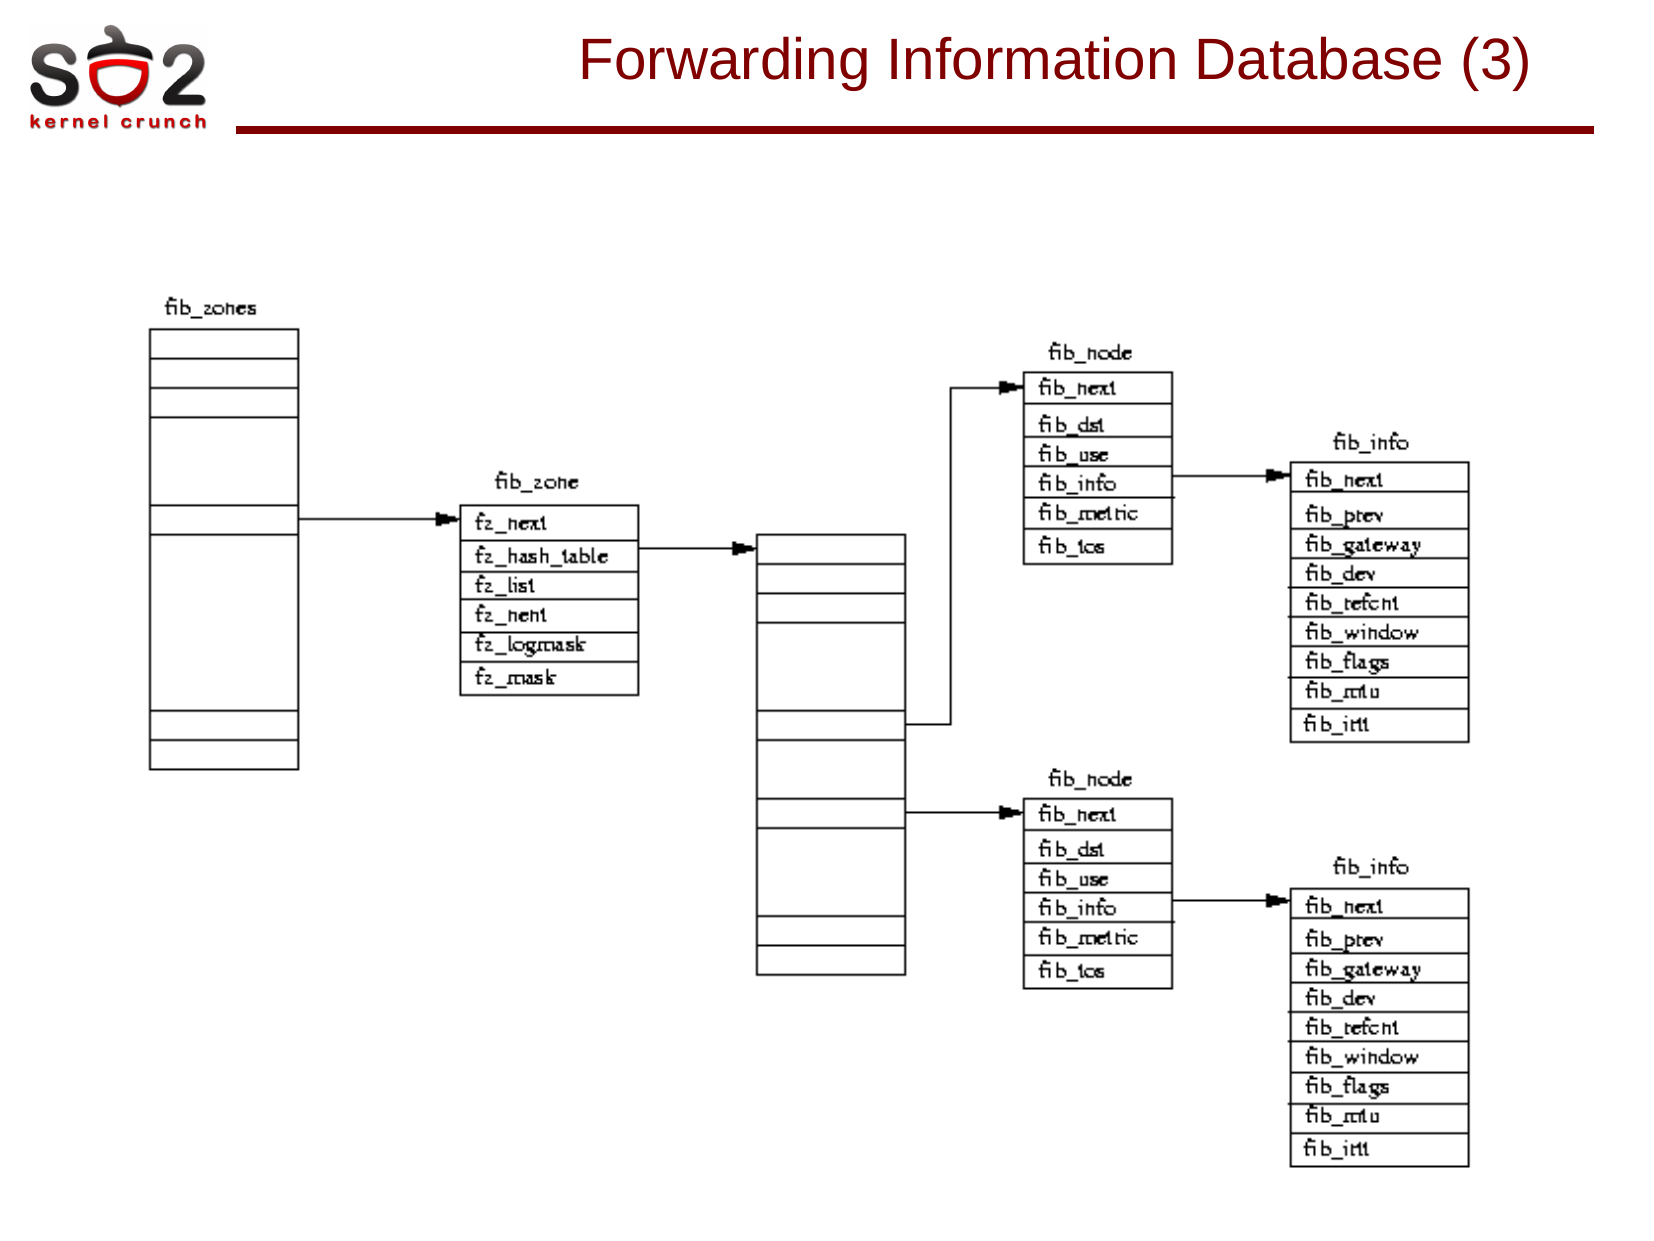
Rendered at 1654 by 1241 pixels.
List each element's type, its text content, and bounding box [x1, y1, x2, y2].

picture [29, 23, 207, 130]
picture [106, 231, 1567, 1211]
title Forwarding Information Database (3) [121, 0, 1534, 119]
